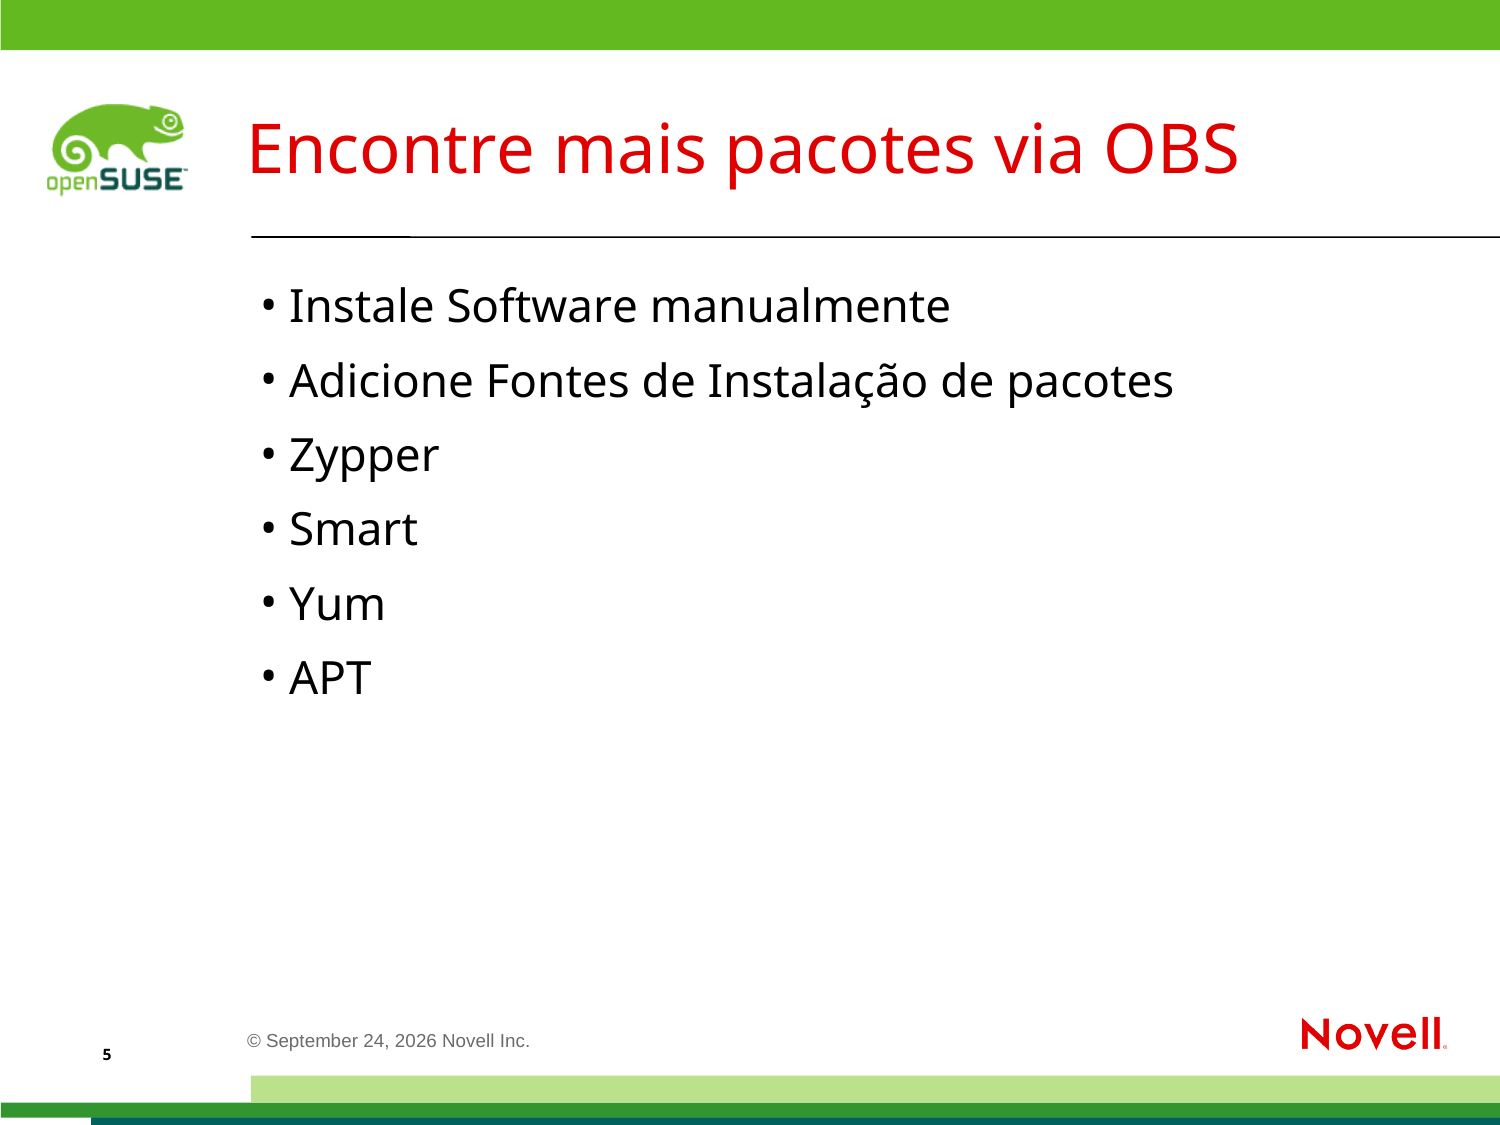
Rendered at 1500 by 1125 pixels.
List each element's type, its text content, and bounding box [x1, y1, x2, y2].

picture [1295, 1026, 1453, 1056]
list Instale Software manualmente Adicione Fontes de Instalação de pacotes Zypper Smart Yum APT [245, 267, 1458, 1026]
title Encontre mais pacotes via OBS [246, 60, 1453, 239]
picture [47, 104, 188, 197]
